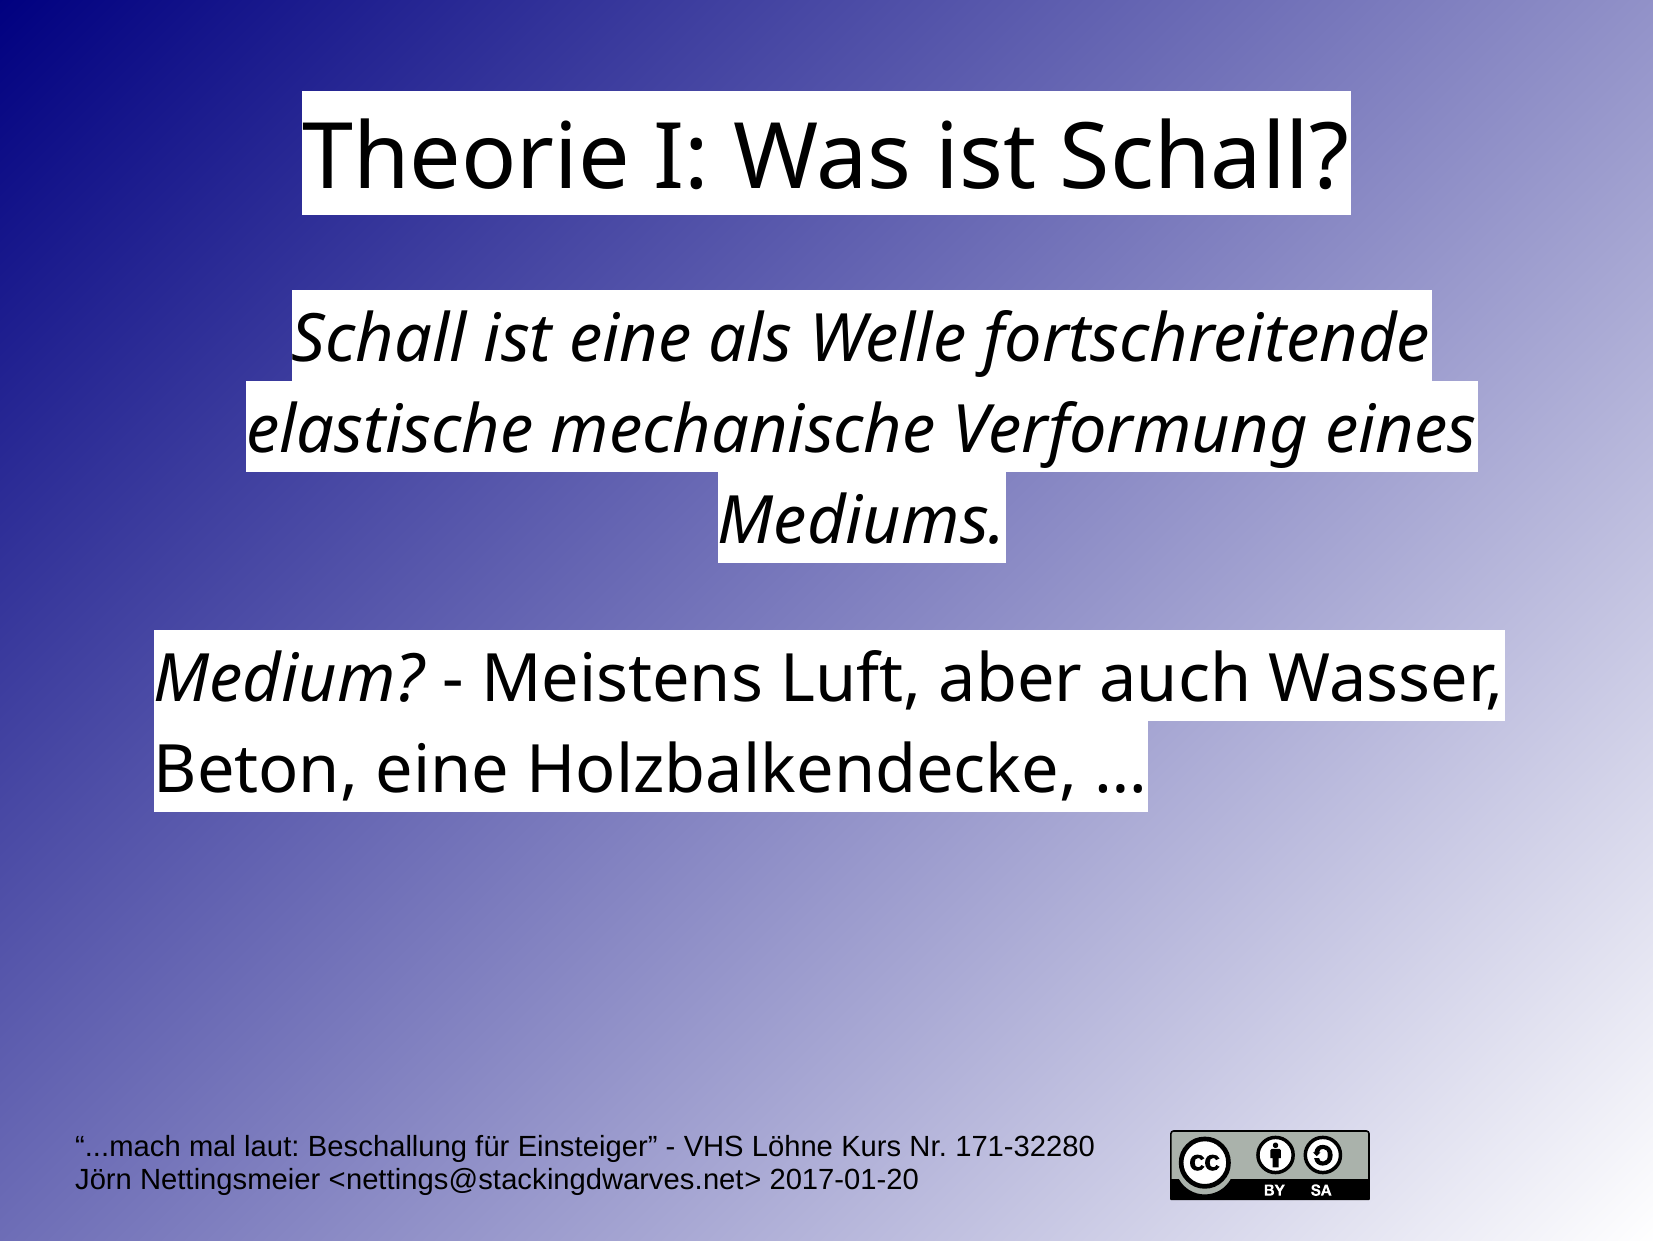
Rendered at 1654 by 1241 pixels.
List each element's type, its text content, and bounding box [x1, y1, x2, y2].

list Medium? - Meistens Luft, aber auch Wasser, Beton, eine Holzbalkendecke, … [82, 630, 1571, 1010]
title Theorie I: Was ist Schall? [82, 49, 1571, 257]
list Schall ist eine als Welle fortschreitende elastische mechanische Verformung eines Mediums. [82, 290, 1571, 586]
